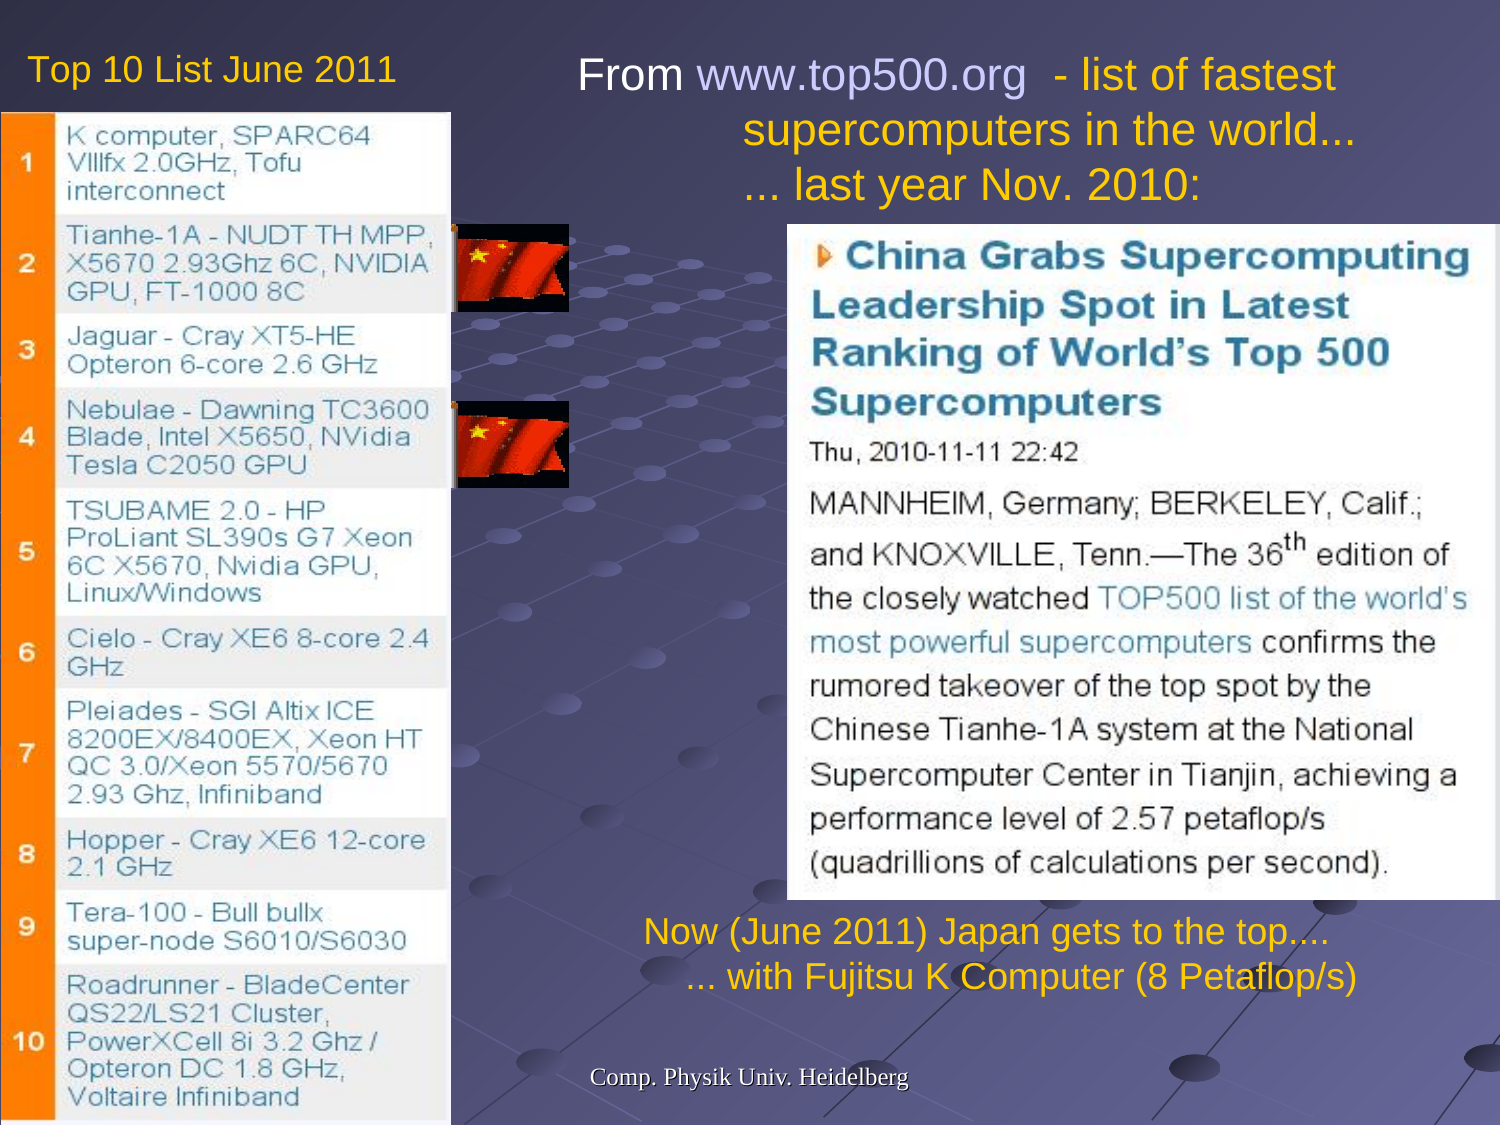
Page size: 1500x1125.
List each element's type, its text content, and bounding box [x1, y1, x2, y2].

text_box From www.top500.org - list of fastest supercomputers in the world... ... last year Nov. 2010: [562, 37, 1500, 218]
picture [787, 224, 1500, 901]
text_box Top 10 List June 2011 [12, 37, 413, 98]
picture [1, 112, 569, 1125]
text_box Now (June 2011) Japan gets to the top.... ... with Fujitsu K Computer (8 Petaflop/s) [628, 899, 1342, 983]
